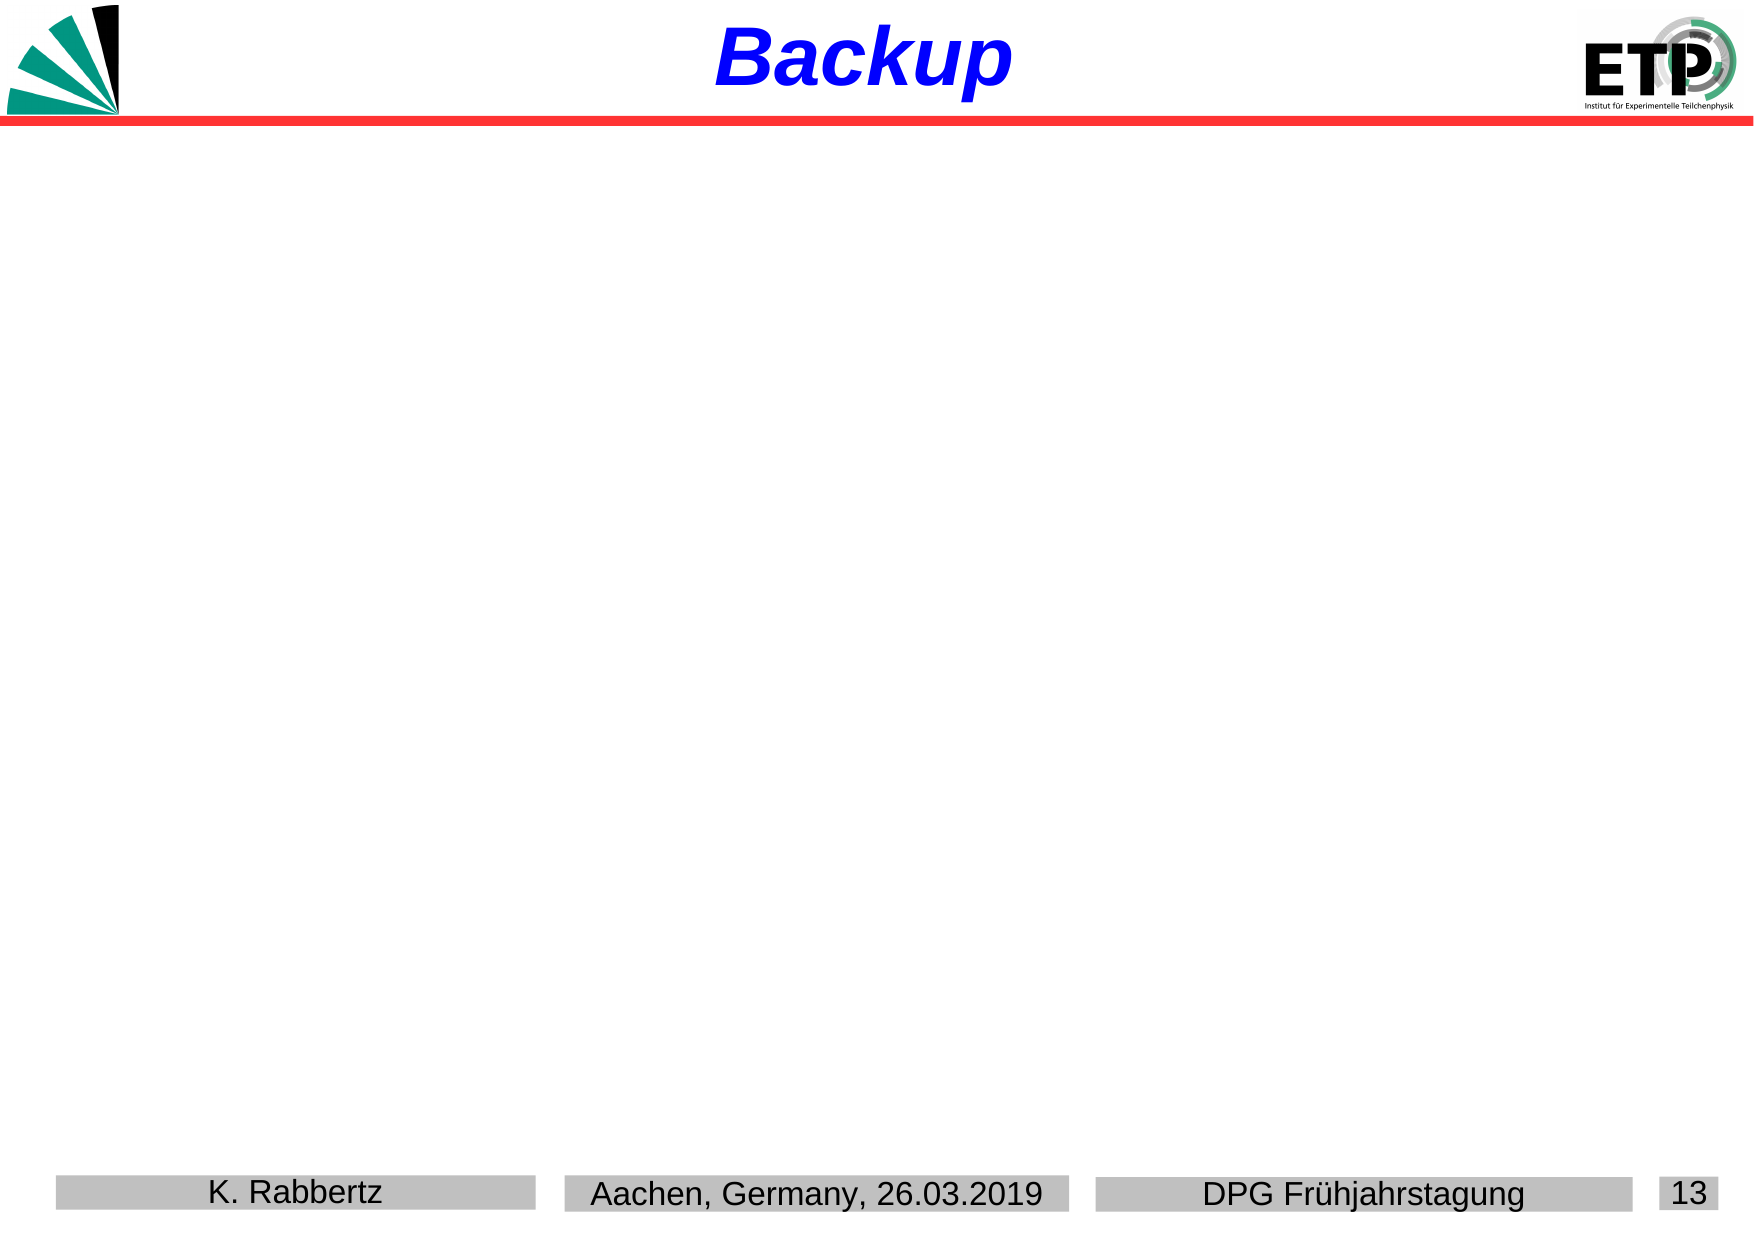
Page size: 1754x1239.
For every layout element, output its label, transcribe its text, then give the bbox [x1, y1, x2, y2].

title Backup [123, 0, 1606, 114]
picture [7, 5, 119, 116]
picture [1606, 9, 1744, 113]
